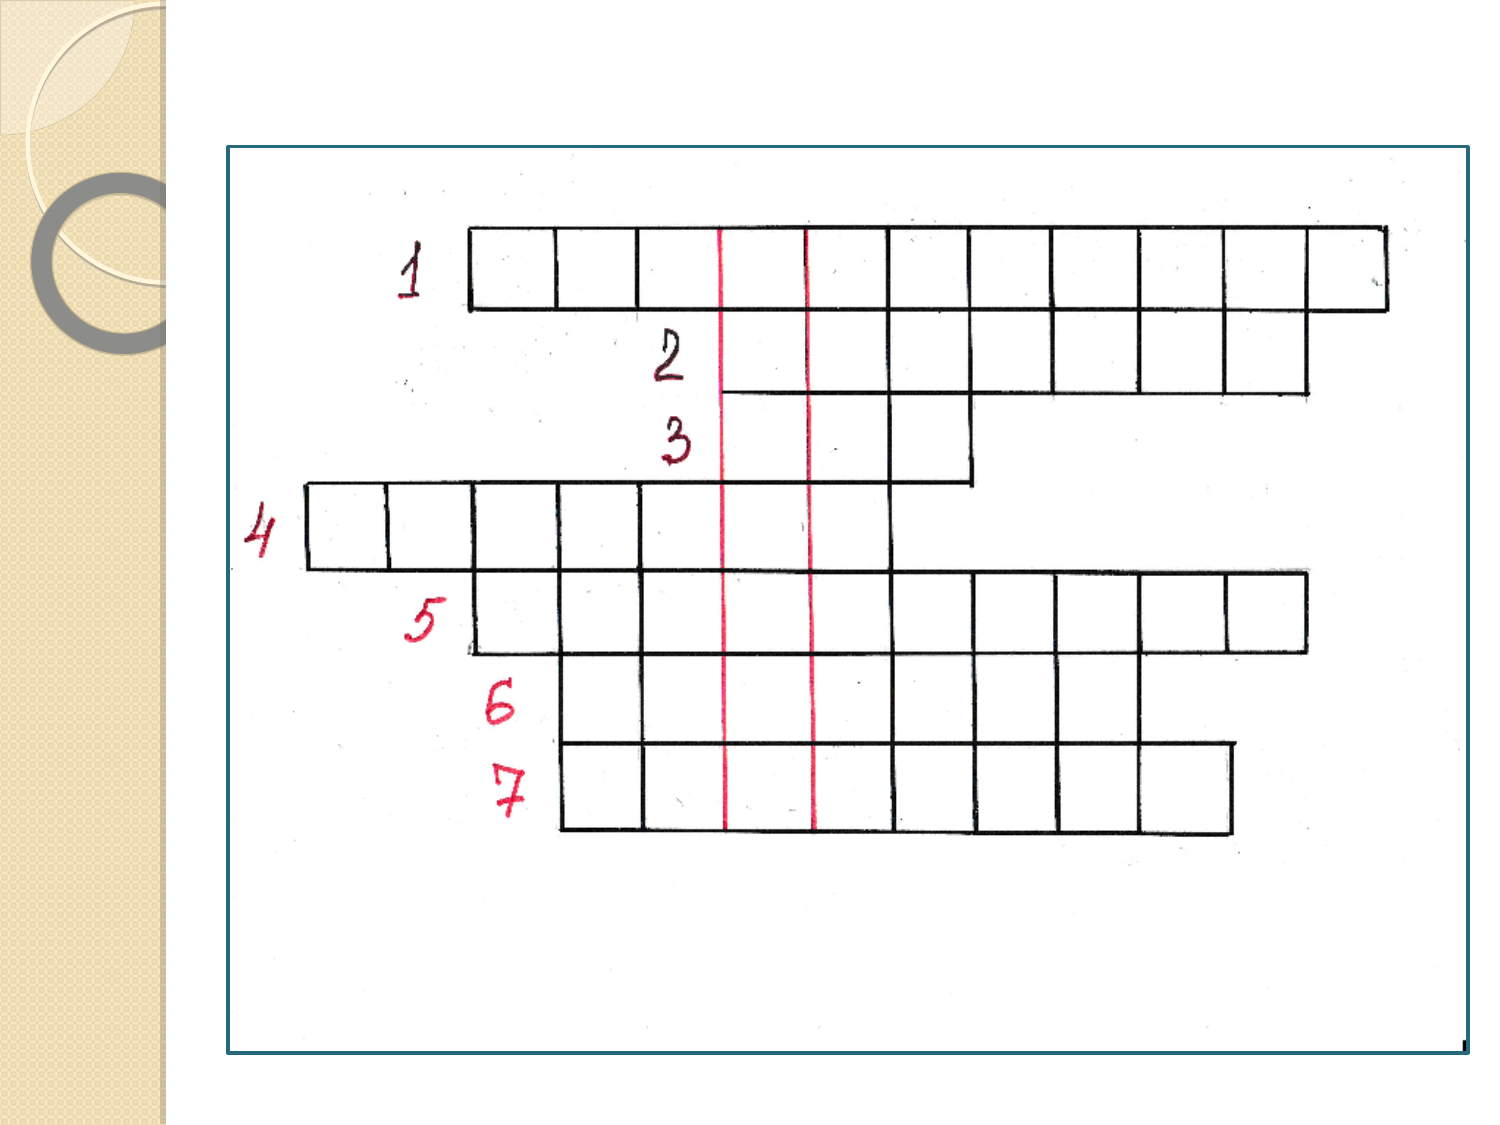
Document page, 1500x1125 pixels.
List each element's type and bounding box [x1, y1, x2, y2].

chart [230, 148, 1466, 1052]
